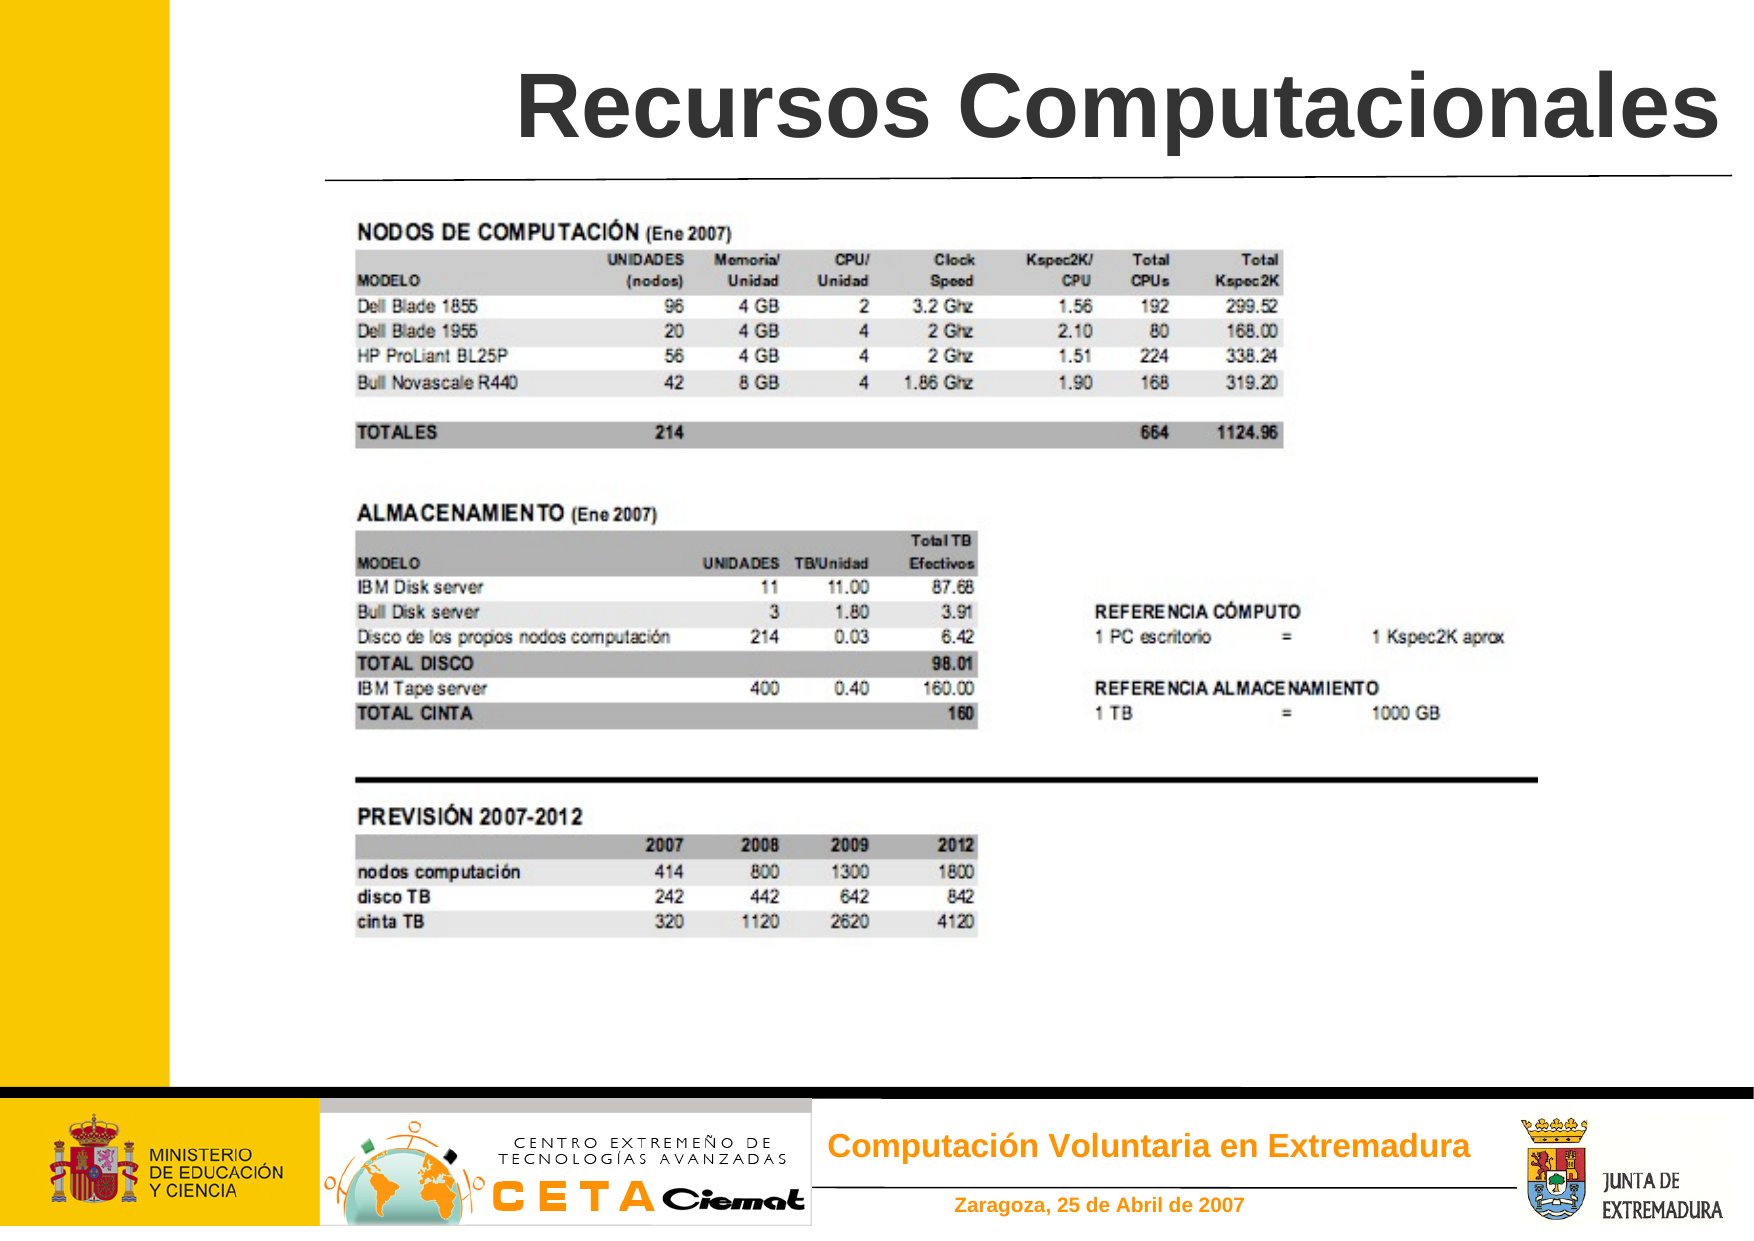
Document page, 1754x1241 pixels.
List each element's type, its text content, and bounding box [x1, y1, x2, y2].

picture [350, 212, 1538, 961]
picture [1517, 1109, 1732, 1227]
picture [0, 1098, 812, 1226]
title Recursos Computacionales [146, 46, 1723, 161]
